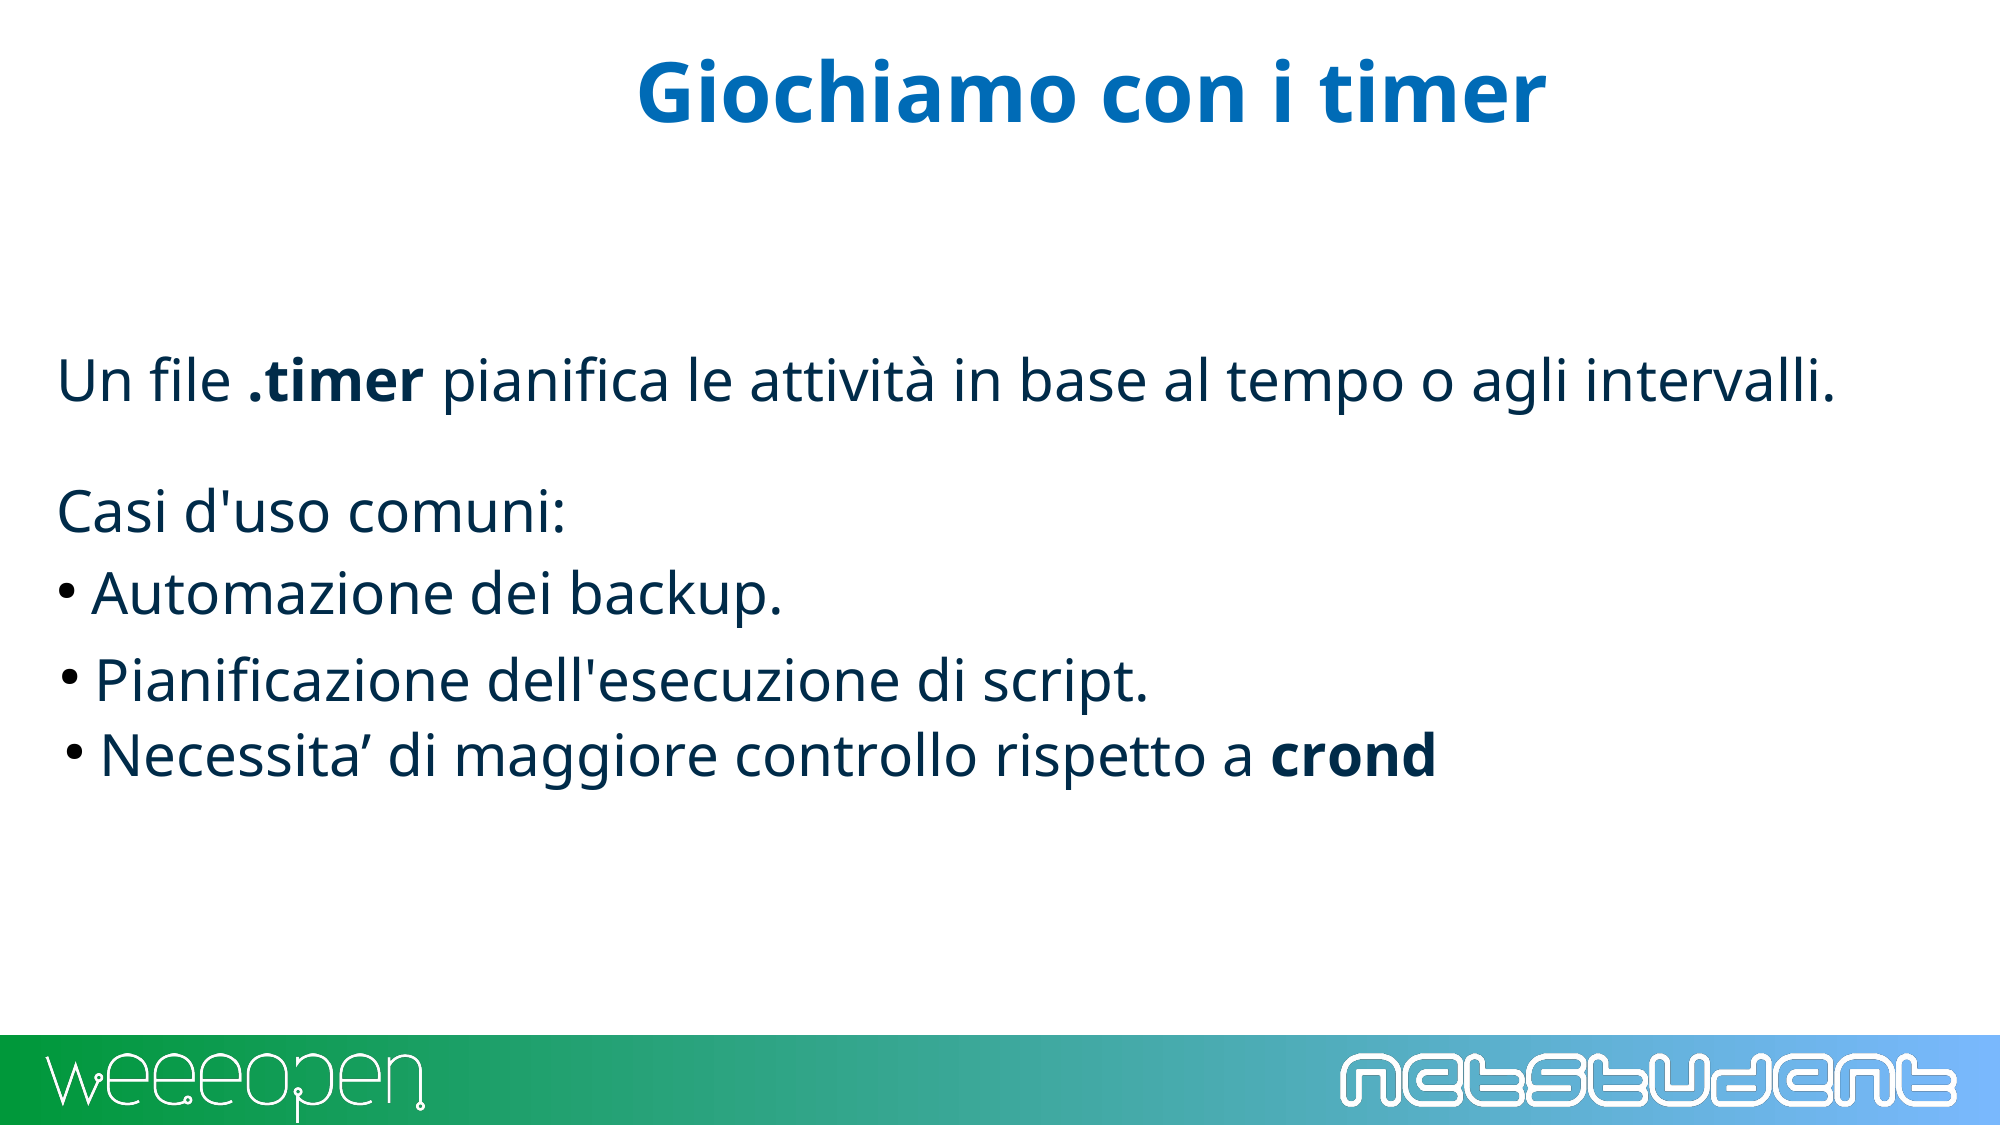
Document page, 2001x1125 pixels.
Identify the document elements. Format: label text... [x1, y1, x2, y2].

text_box Un file .timer pianifica le attività in base al tempo o agli intervalli. [56, 338, 1465, 413]
text_box Casi d'uso comuni: [56, 470, 462, 544]
text_box [0, 0, 2000, 1125]
picture [45, 1053, 425, 1123]
picture [1340, 1053, 1957, 1107]
text_box Giochiamo con i timer [635, 33, 1365, 139]
text_box Pianificazione dell'esecuzione di script. [59, 638, 938, 713]
text_box Necessita’ di maggiore controllo rispetto a crond [64, 713, 1163, 788]
text_box Automazione dei backup. [56, 552, 646, 627]
